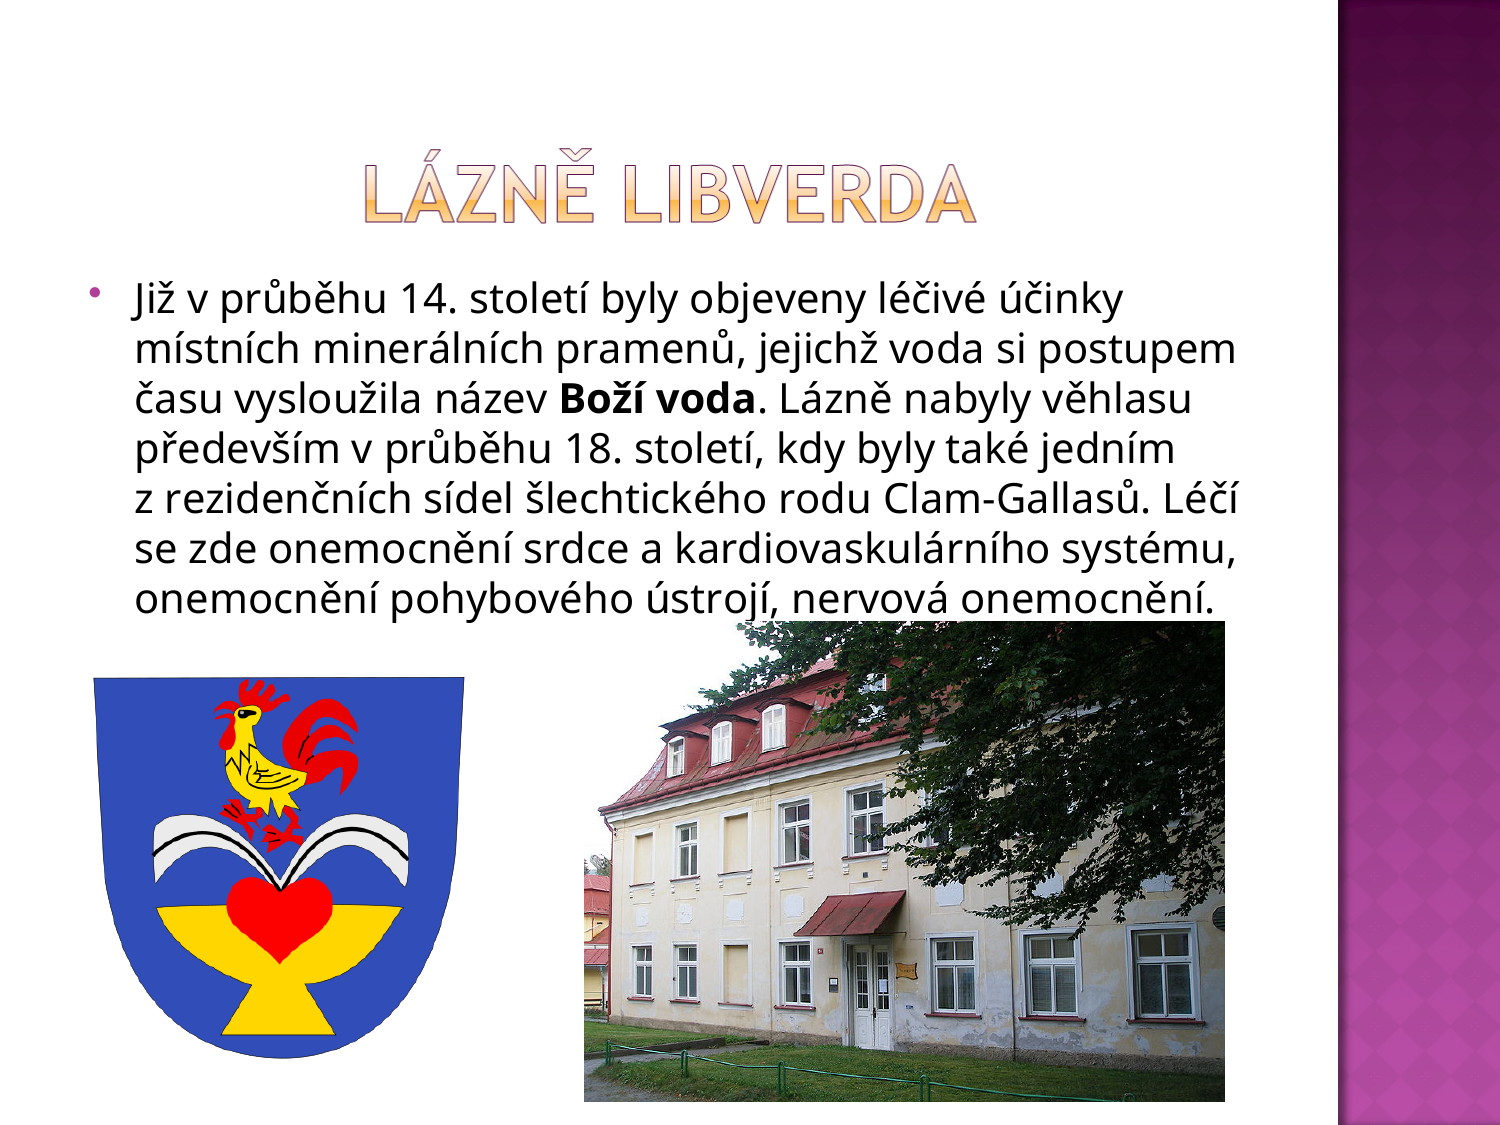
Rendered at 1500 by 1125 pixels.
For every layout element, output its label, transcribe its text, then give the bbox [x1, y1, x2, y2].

text_box [73, 52, 1265, 241]
list Již v průběhu 14. století byly objeveny léčivé účinky místních minerálních pramenů, jejichž voda si postupem času vysloužila název Boží voda. Lázně nabyly věhlasu především v průběhu 18. století, kdy byly také jedním z rezidenčních sídel šlechtického rodu Clam-Gallasů. Léčí se zde onemocnění srdce a kardiovaskulárního systému, onemocnění pohybového ústrojí, nervová onemocnění. [75, 263, 1263, 1060]
picture [88, 657, 467, 1076]
picture [1337, 0, 1500, 1125]
picture [584, 621, 1225, 1102]
